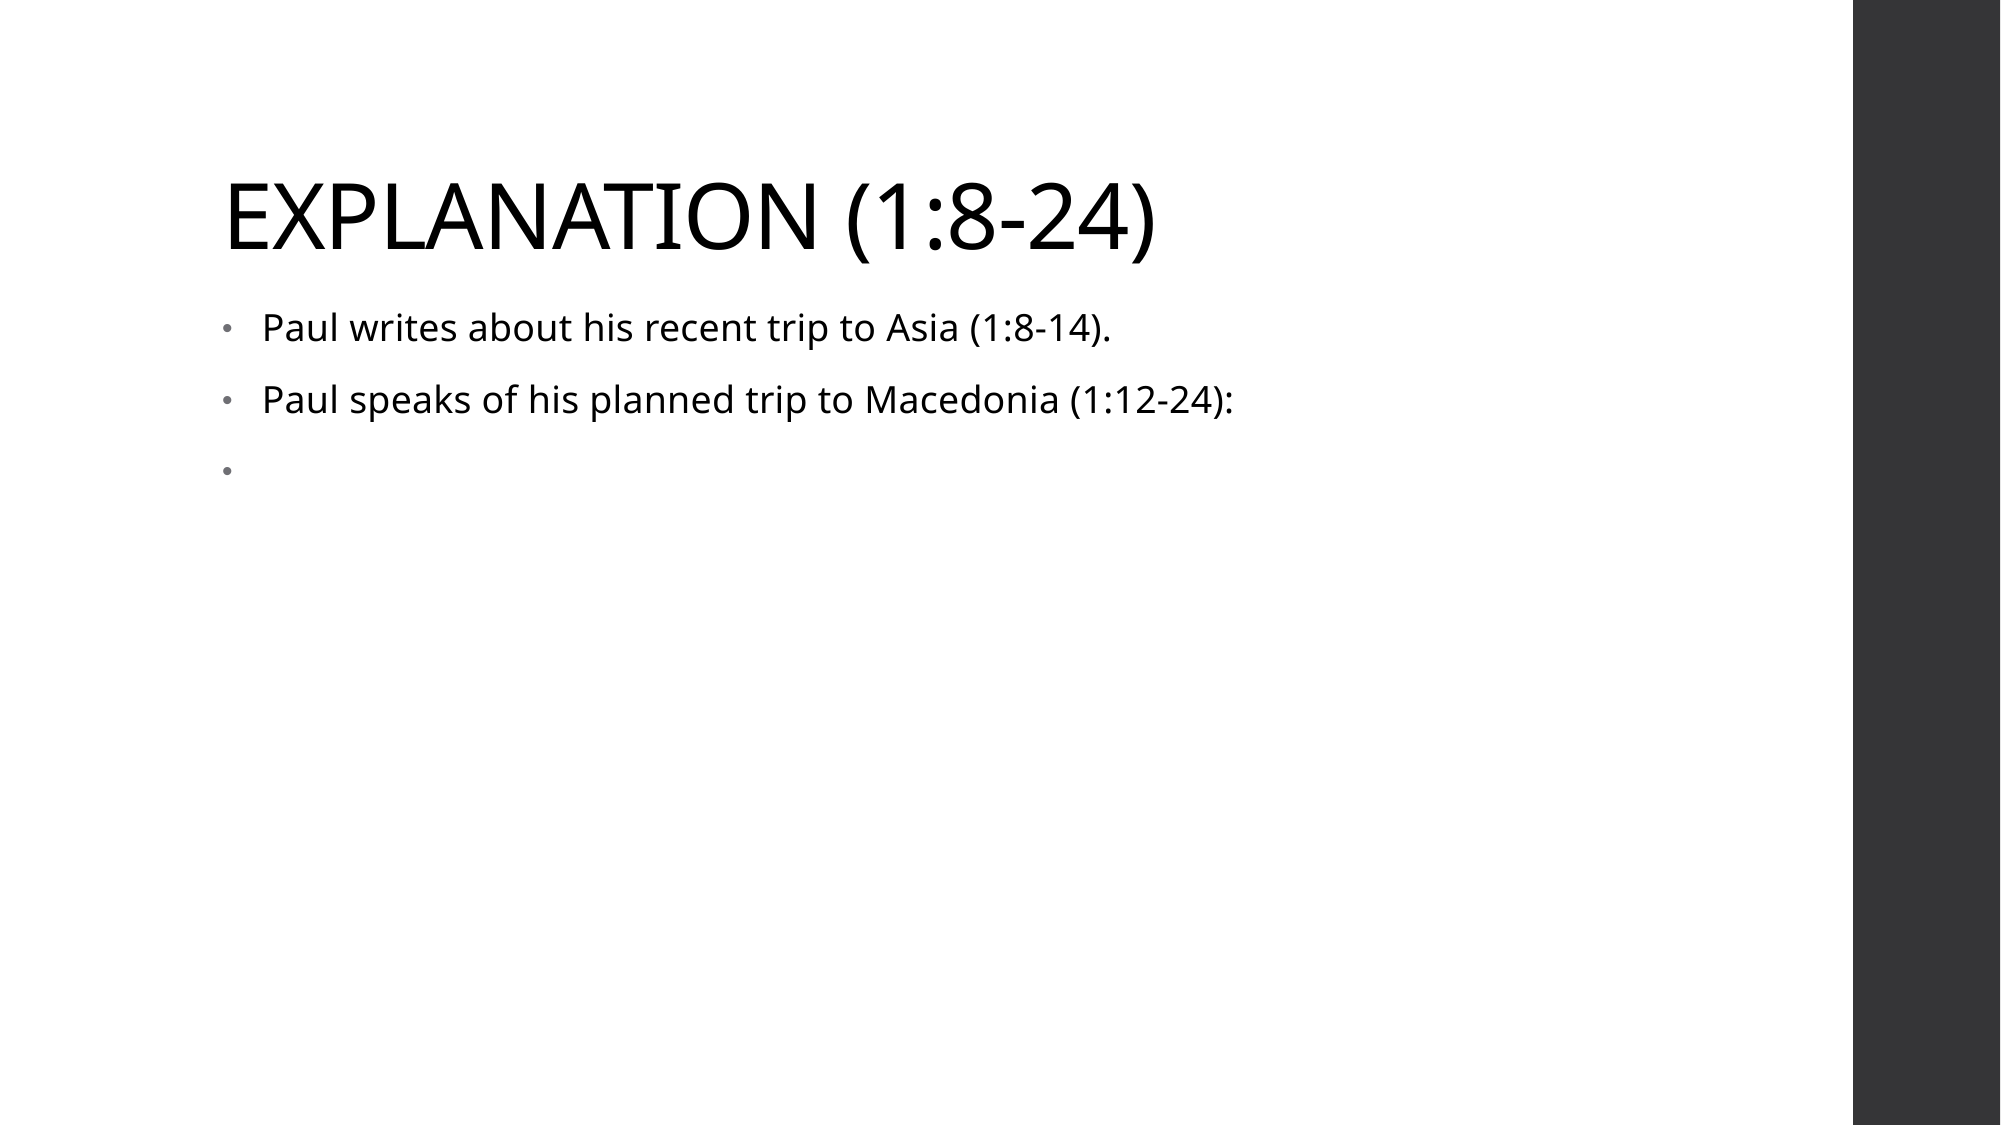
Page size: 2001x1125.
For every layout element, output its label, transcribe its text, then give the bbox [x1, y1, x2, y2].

list Paul writes about his recent trip to Asia (1:8-14). Paul speaks of his planned trip to Macedonia (1:12-24): [206, 299, 1617, 1014]
title EXPLANATION (1:8-24) [206, 60, 1797, 278]
